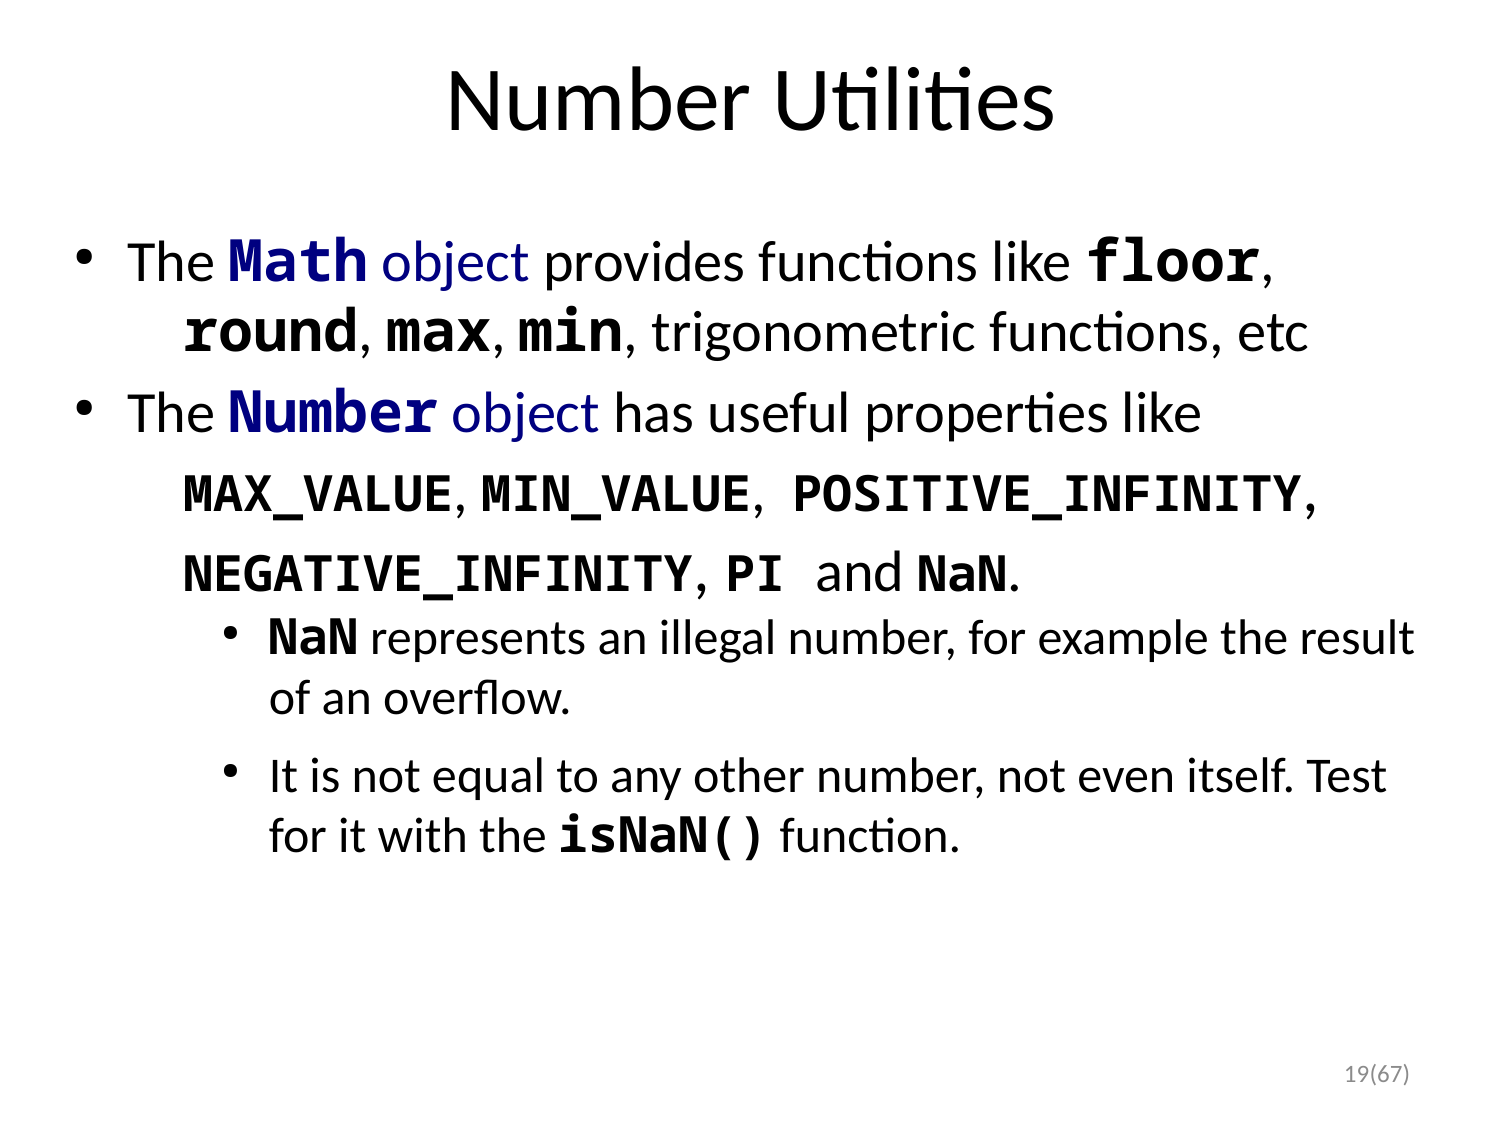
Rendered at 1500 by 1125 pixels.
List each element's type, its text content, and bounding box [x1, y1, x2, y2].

title Number Utilities [76, 0, 1427, 188]
list The Math object provides functions like floor, round, max, min, trigonometric functions, etc The Number object has useful properties like MAX_VALUE, MIN_VALUE, POSITIVE_INFINITY, NEGATIVE_INFINITY, PI and NaN. NaN represents an illegal number, for example the result of an overflow. It is not equal to any other number, not even itself. Test for it with the isNaN() function. [41, 215, 1471, 1125]
